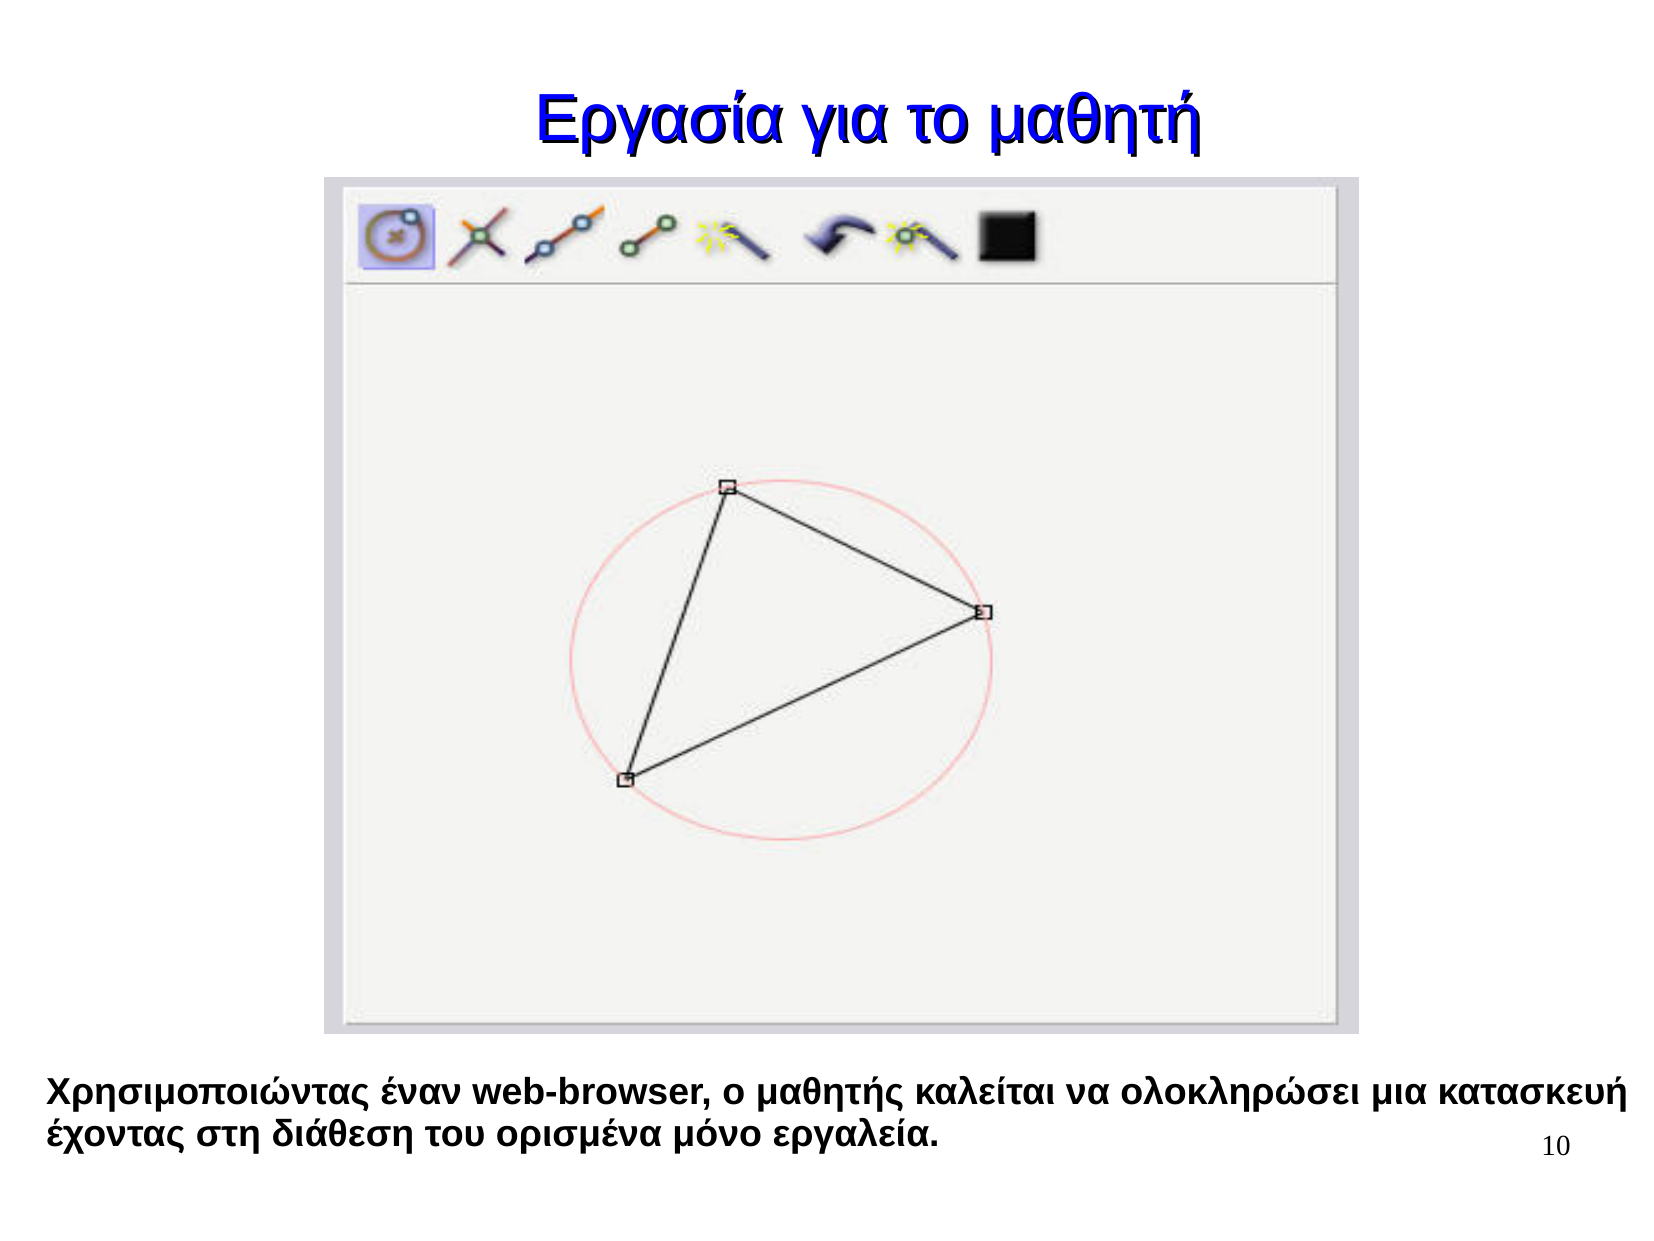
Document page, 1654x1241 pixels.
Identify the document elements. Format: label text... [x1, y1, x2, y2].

text_box Χρησιμοποιώντας έναν web-browser, ο μαθητής καλείται να ολοκληρώσει μια κατασκευή έχοντας στη διάθεση του ορισμένα μόνο εργαλεία. [31, 1062, 1644, 1165]
text_box Εργασία για το μαθητή [519, 72, 1217, 162]
picture [324, 177, 1359, 1034]
